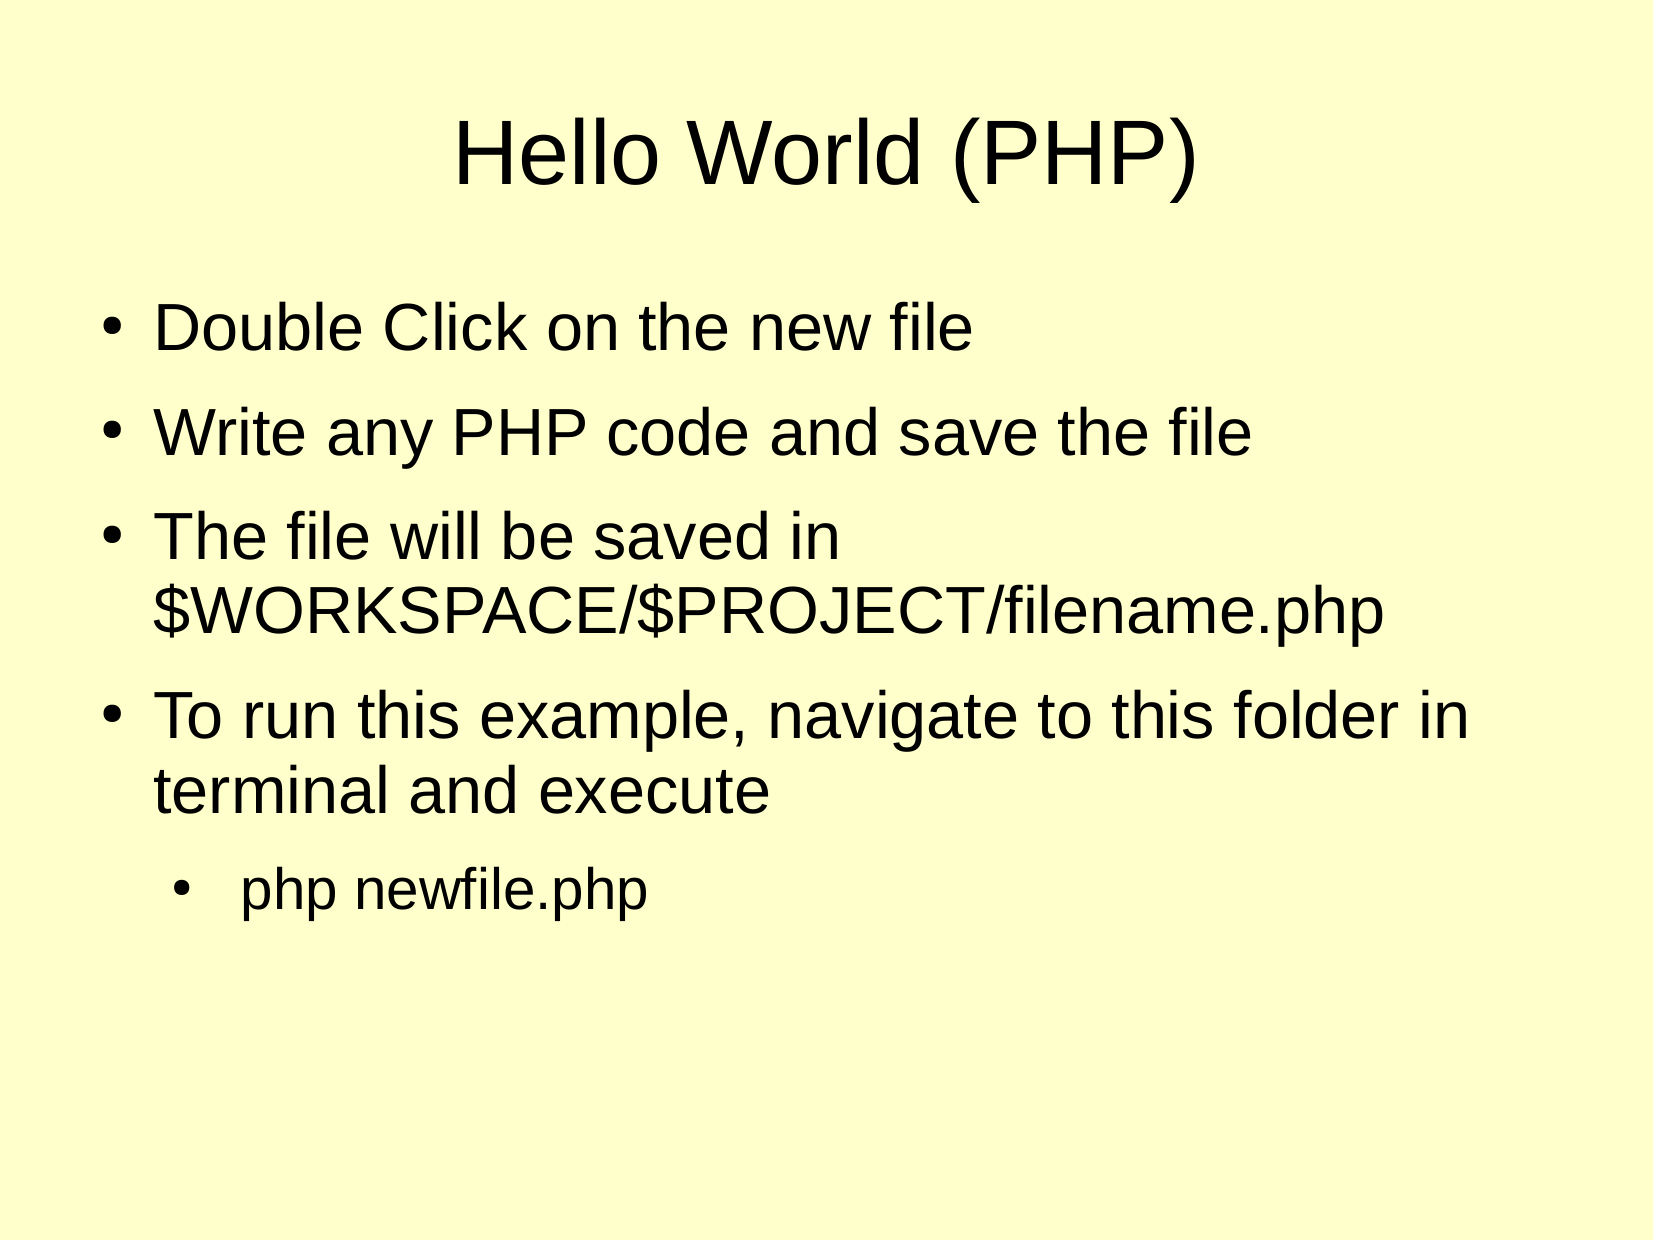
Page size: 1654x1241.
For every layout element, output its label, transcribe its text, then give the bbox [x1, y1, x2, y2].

title Hello World (PHP) [82, 49, 1571, 257]
list Double Click on the new file Write any PHP code and save the file The file will be saved in $WORKSPACE/$PROJECT/filename.php To run this example, navigate to this folder in terminal and execute php newfile.php [82, 290, 1571, 1109]
